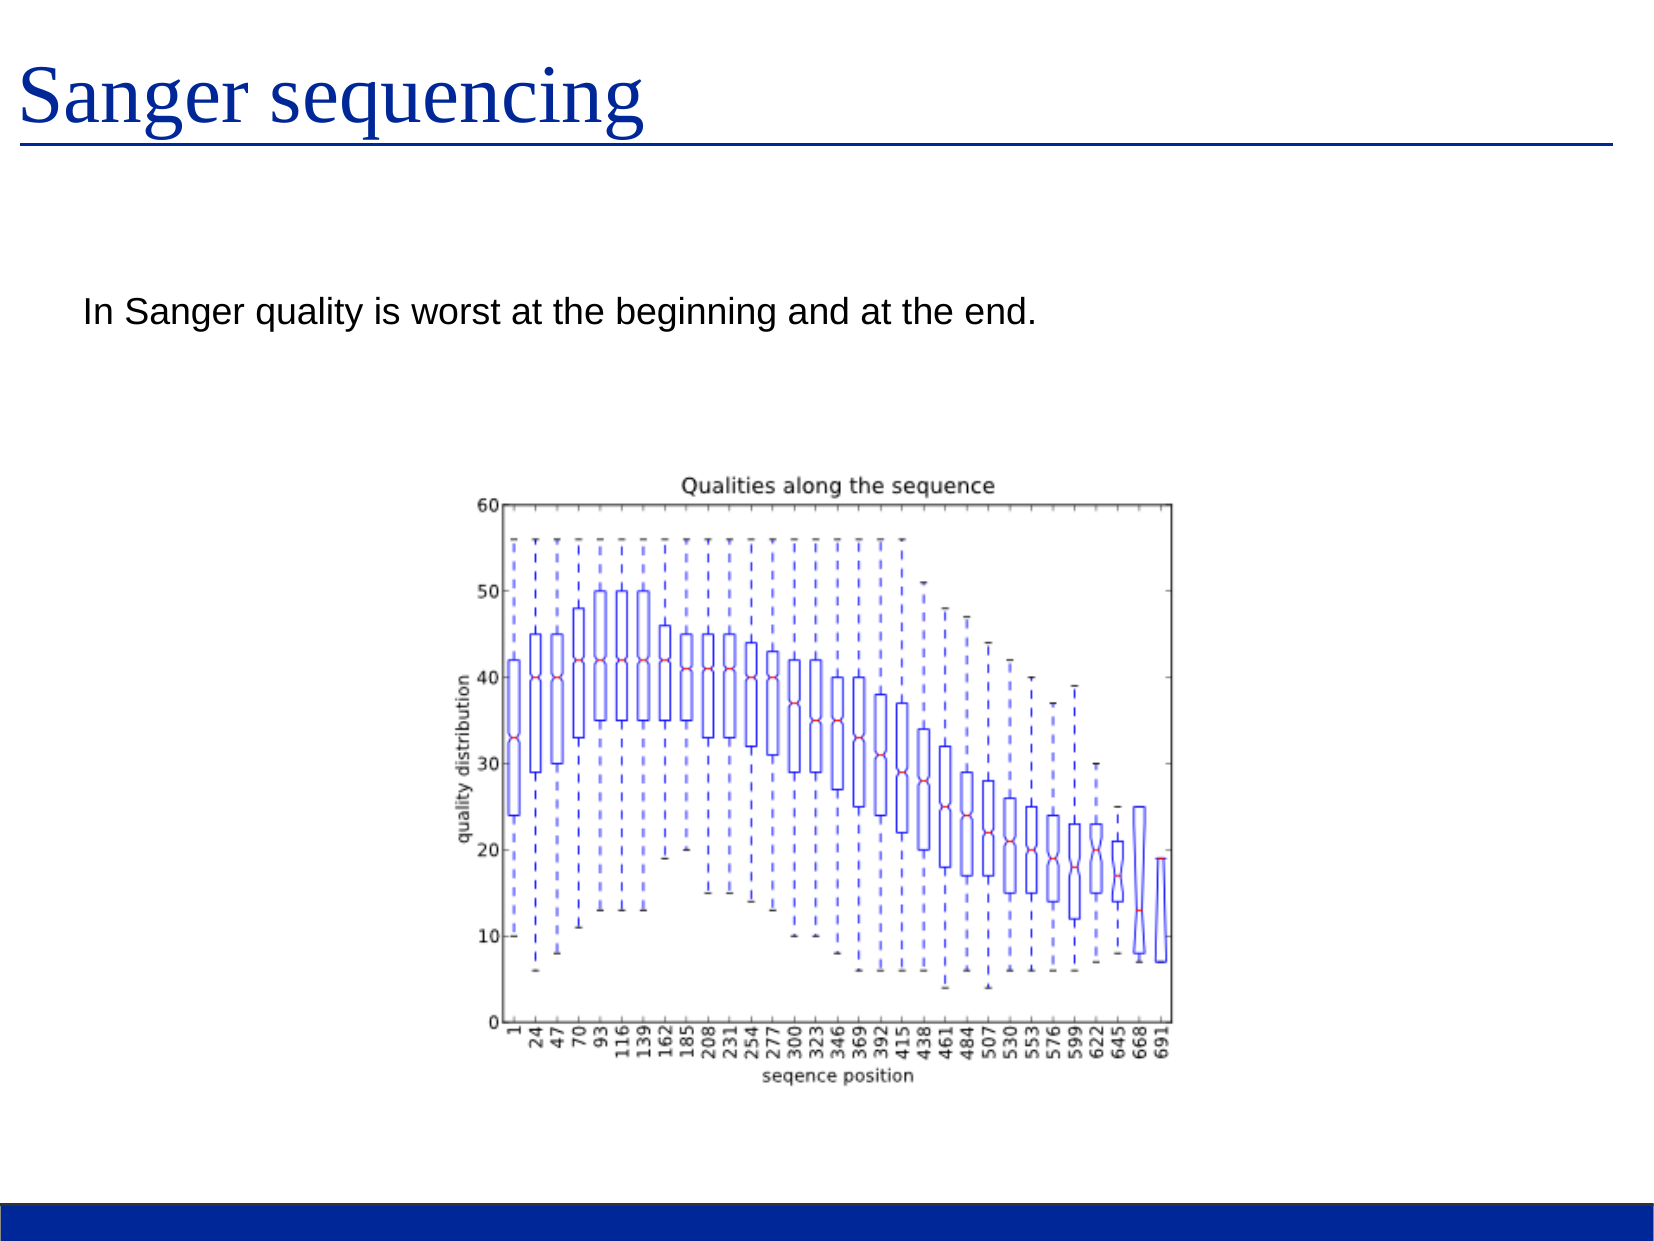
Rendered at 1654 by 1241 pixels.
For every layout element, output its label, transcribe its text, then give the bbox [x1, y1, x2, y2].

list In Sanger quality is worst at the beginning and at the end. [82, 290, 1571, 1109]
title Sanger sequencing [17, 0, 1589, 198]
picture [395, 440, 1259, 1088]
